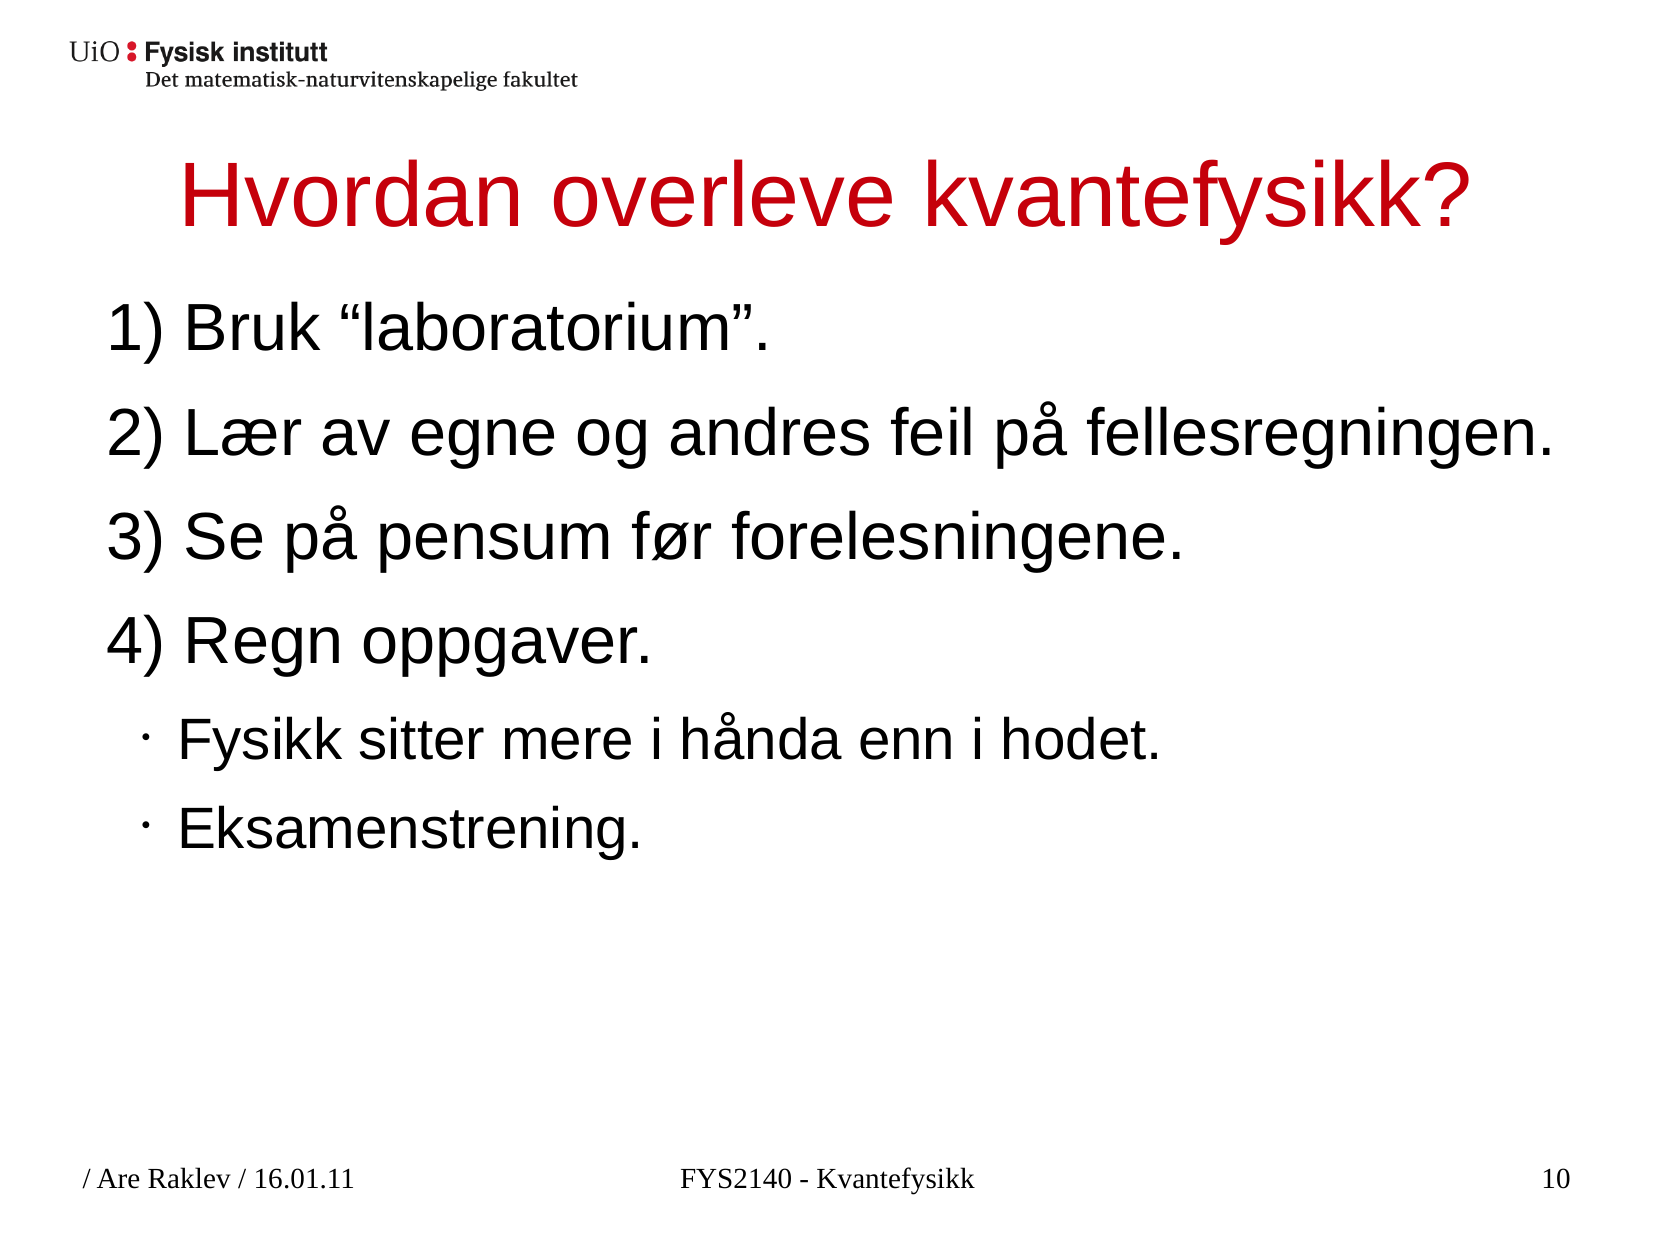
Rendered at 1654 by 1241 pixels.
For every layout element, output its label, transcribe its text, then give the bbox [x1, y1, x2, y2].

picture [68, 37, 581, 93]
list Bruk “laboratorium”. Lær av egne og andres feil på fellesregningen. Se på pensum før forelesningene. Regn oppgaver. Fysikk sitter mere i hånda enn i hodet. Eksamenstrening. [106, 290, 1595, 1094]
title Hvordan overleve kvantefysikk? [82, 90, 1571, 298]
